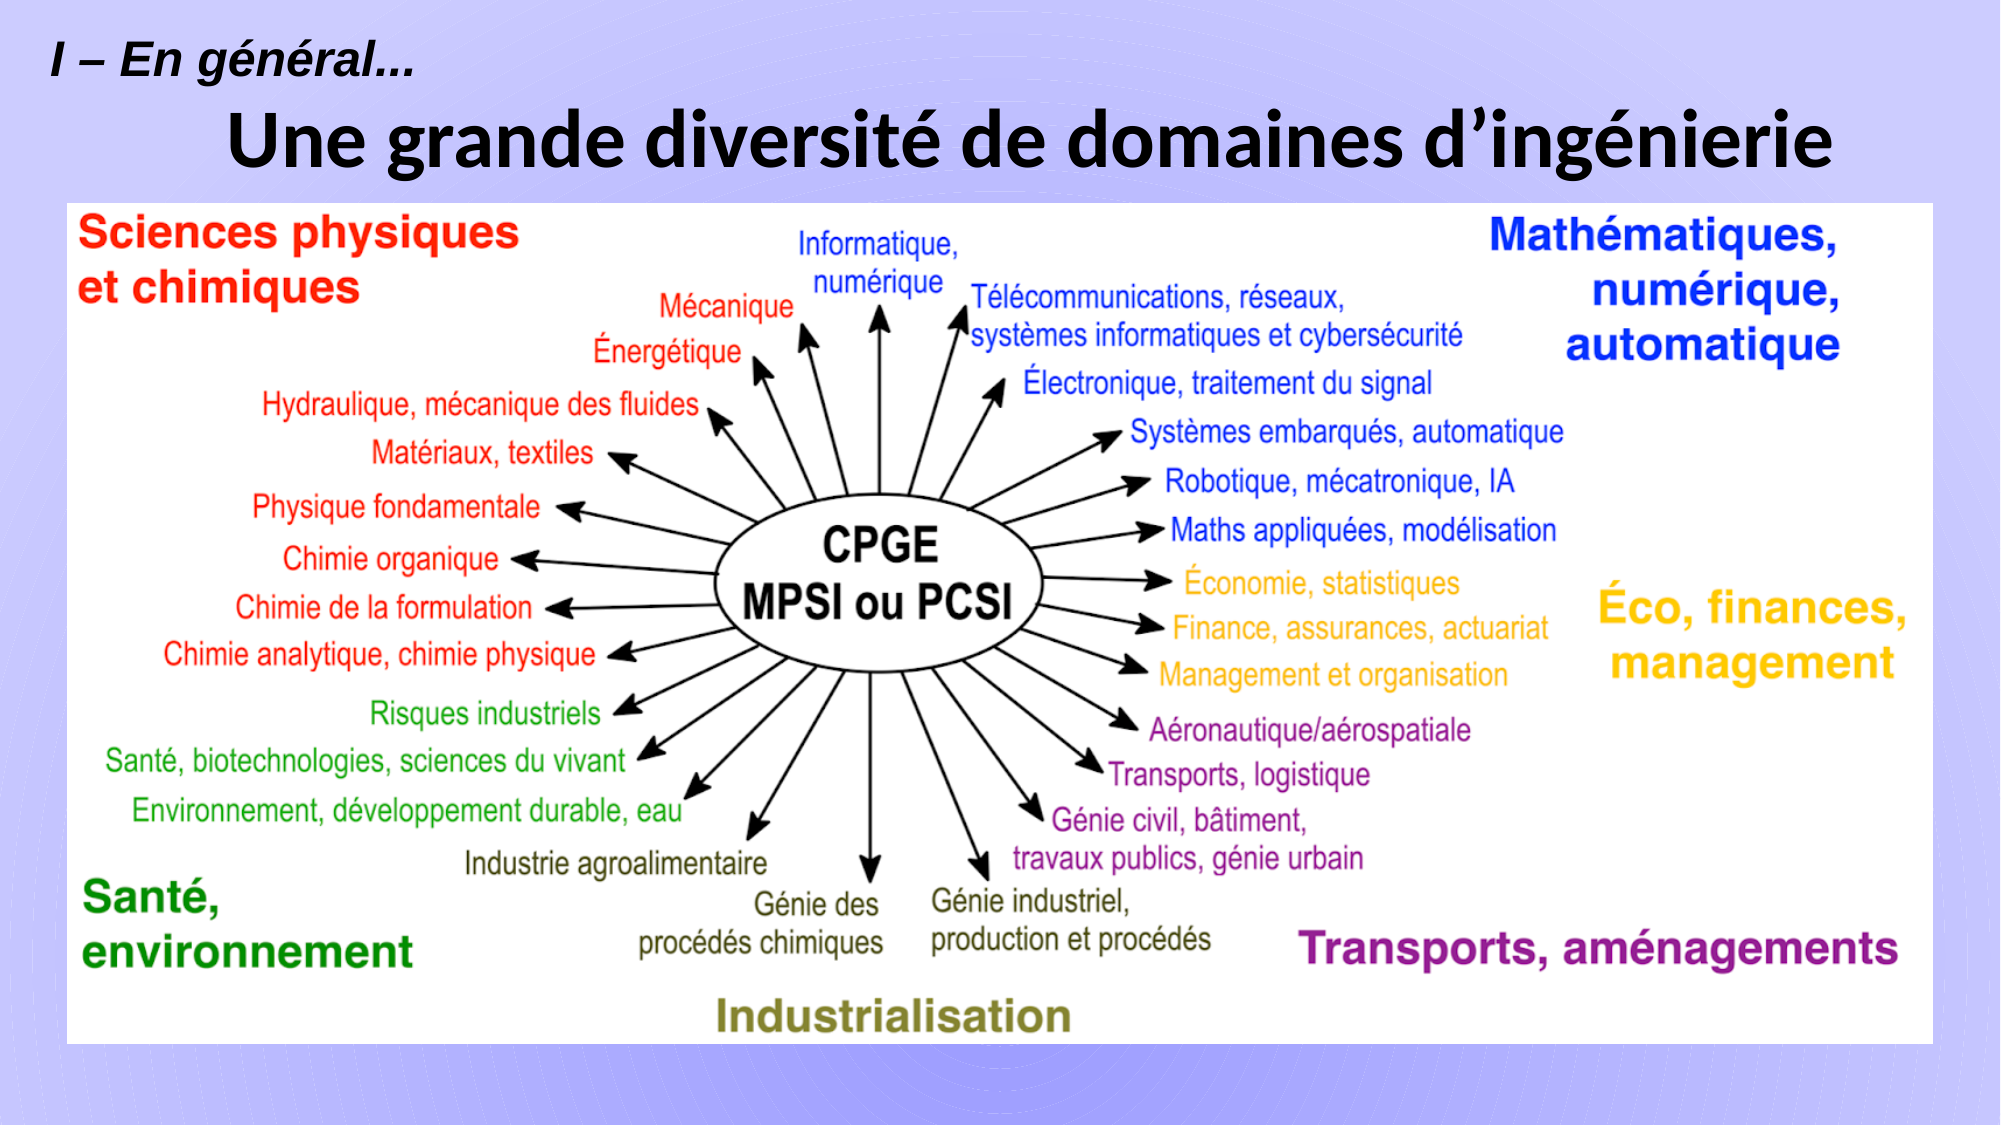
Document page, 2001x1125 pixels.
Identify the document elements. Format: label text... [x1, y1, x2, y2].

picture [67, 203, 1933, 1044]
text_box Une grande diversité de domaines d’ingénierie [18, 77, 1970, 192]
text_box I – En général... [35, 23, 532, 153]
